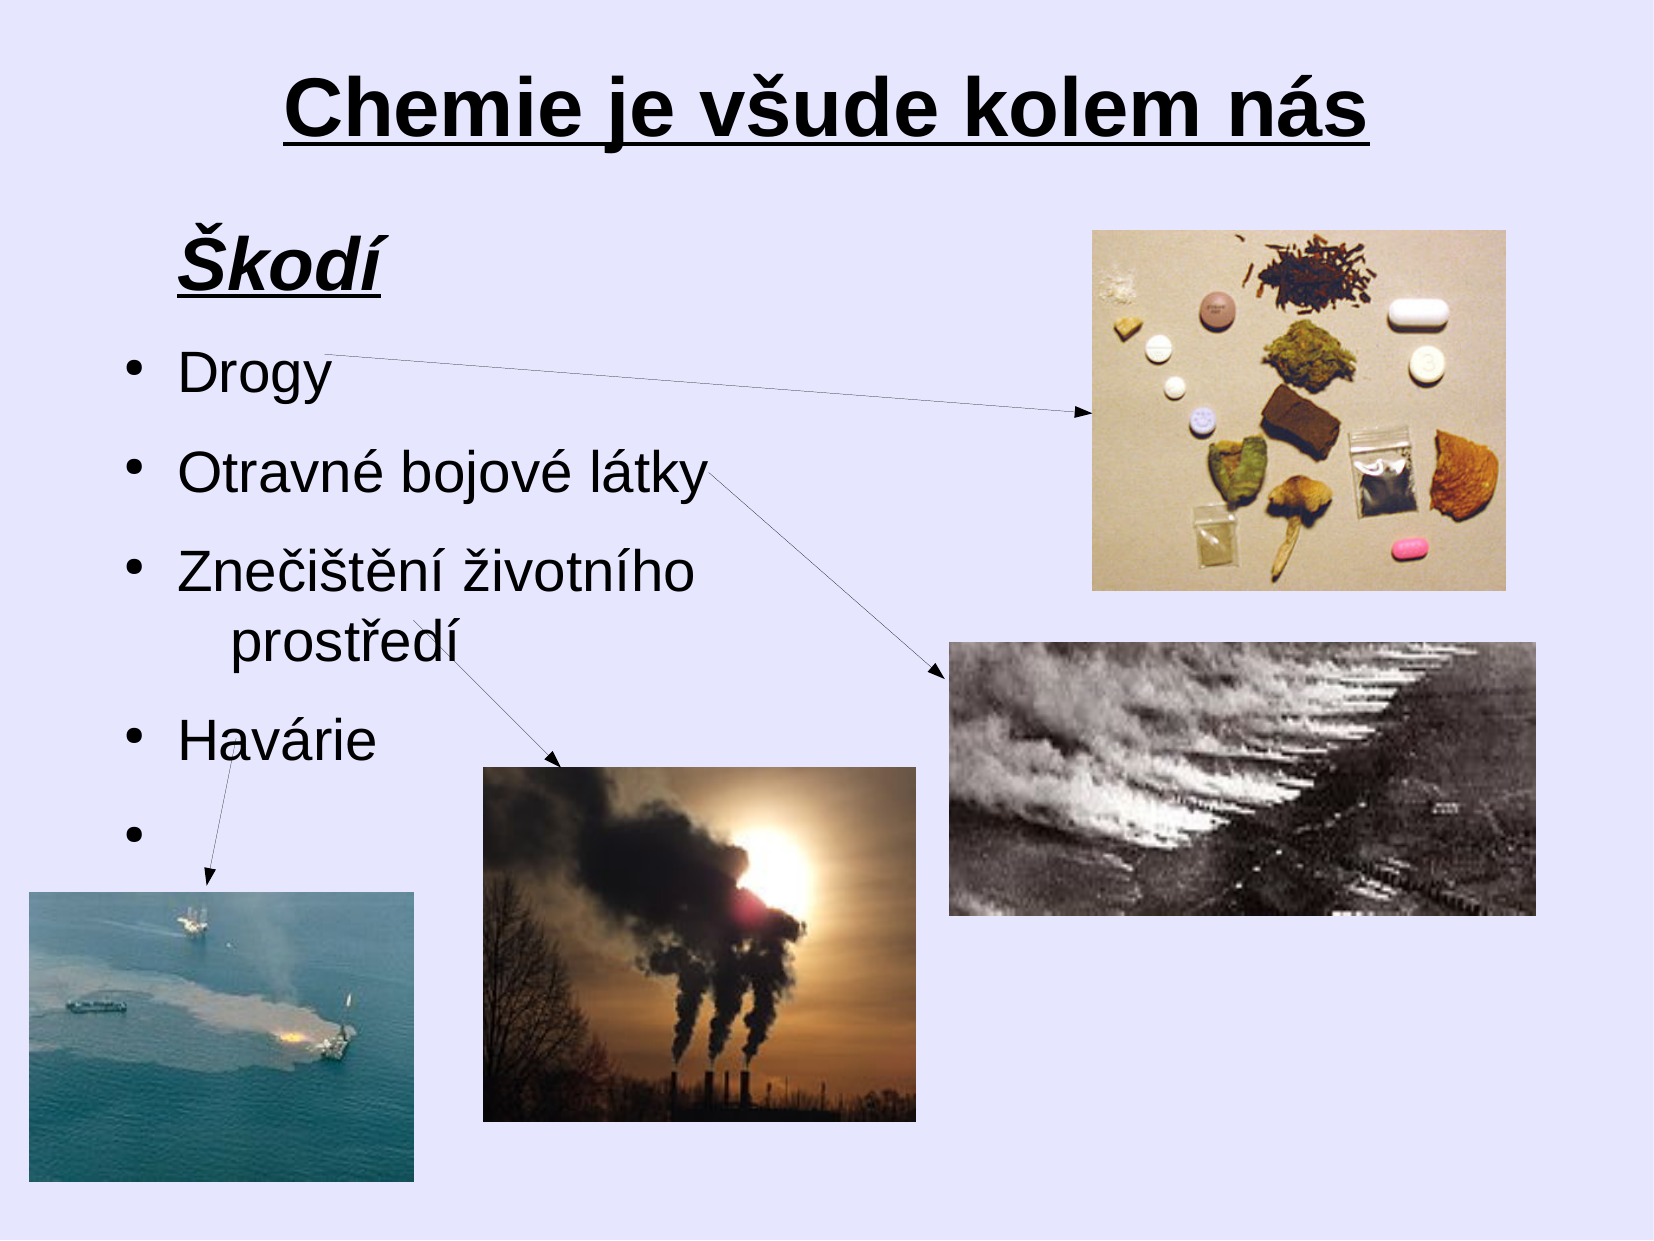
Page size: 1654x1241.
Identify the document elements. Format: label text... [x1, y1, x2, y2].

picture [949, 642, 1536, 916]
picture [29, 892, 414, 1182]
title Chemie je všude kolem nás [82, 0, 1571, 208]
picture [483, 767, 916, 1123]
list Škodí Drogy Otravné bojové látky Znečištění životního prostředí Havárie [88, 215, 815, 1034]
picture [1092, 230, 1506, 591]
